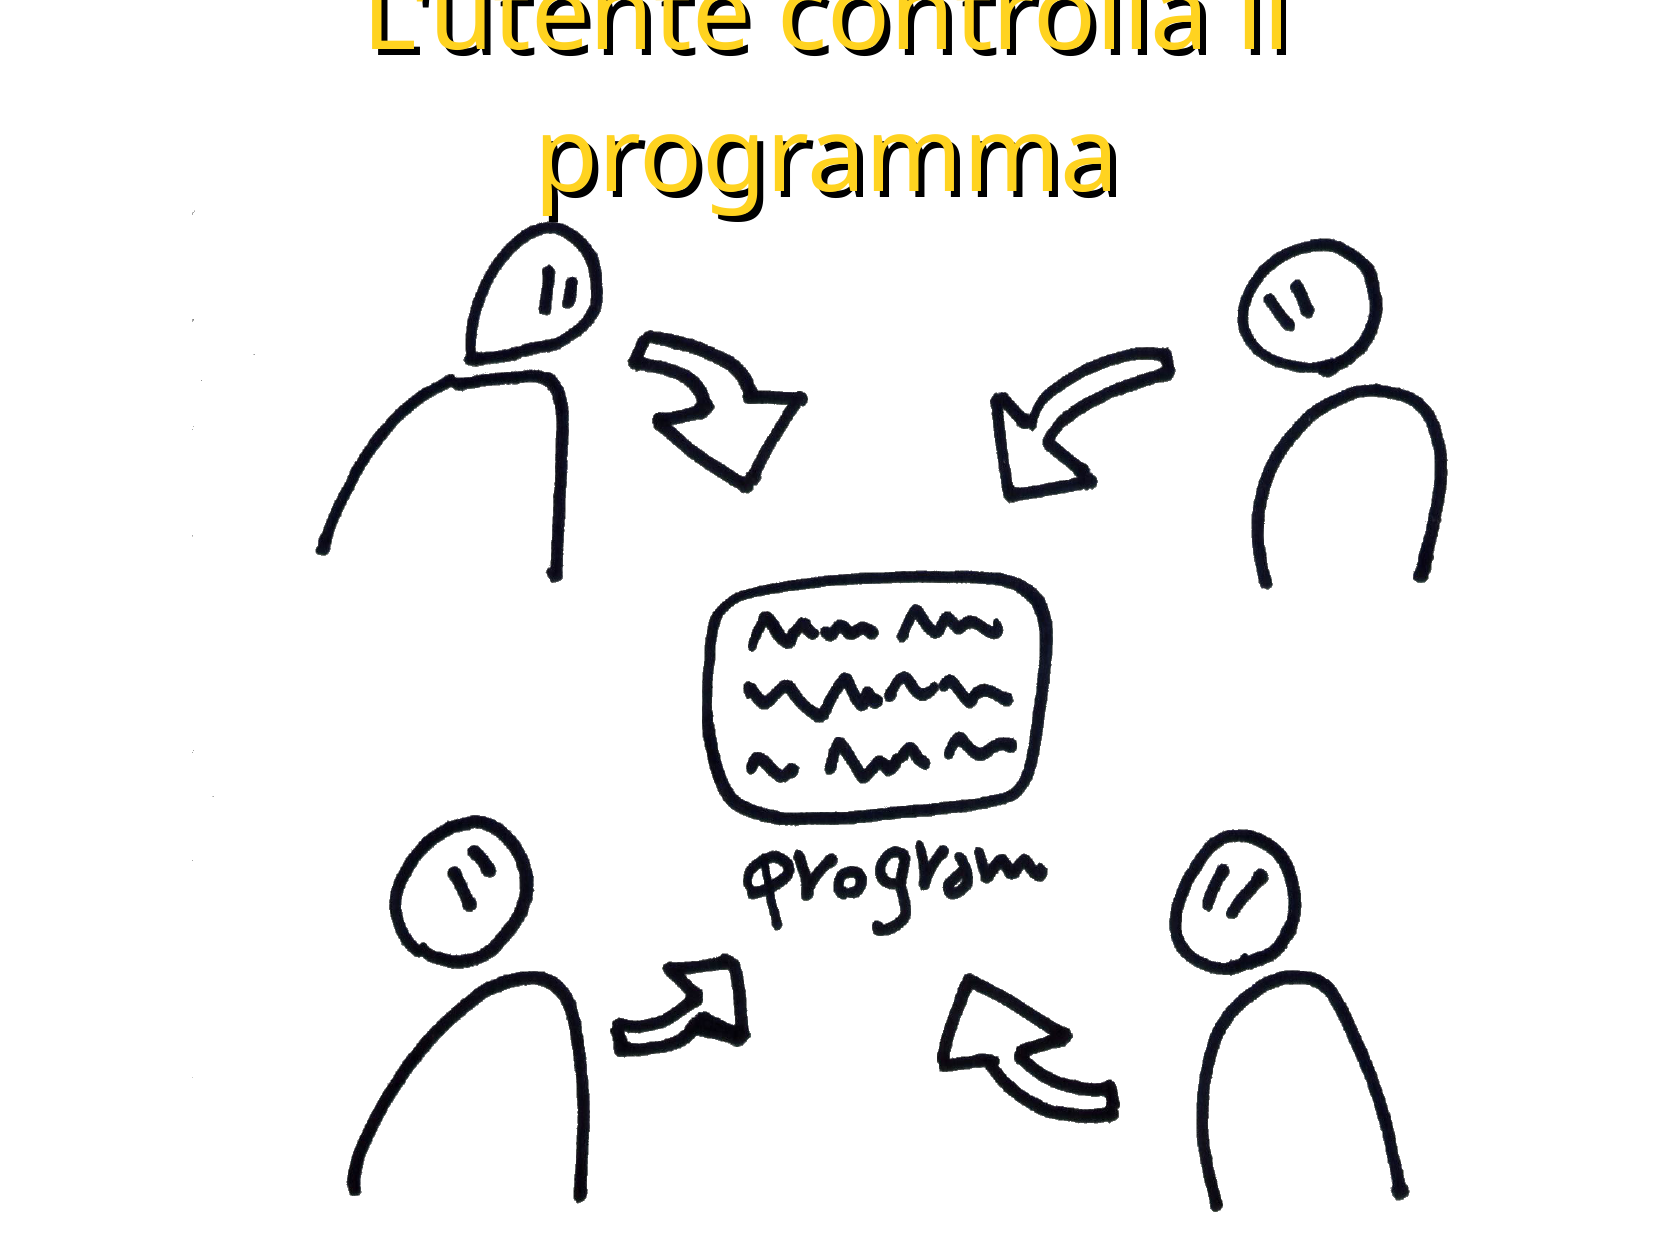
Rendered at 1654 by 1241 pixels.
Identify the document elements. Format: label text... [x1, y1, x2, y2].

picture [0, 0, 1654, 1241]
picture [841, 184, 849, 190]
picture [1094, 184, 1102, 190]
title L'utente controlla il programma [82, 0, 1571, 184]
